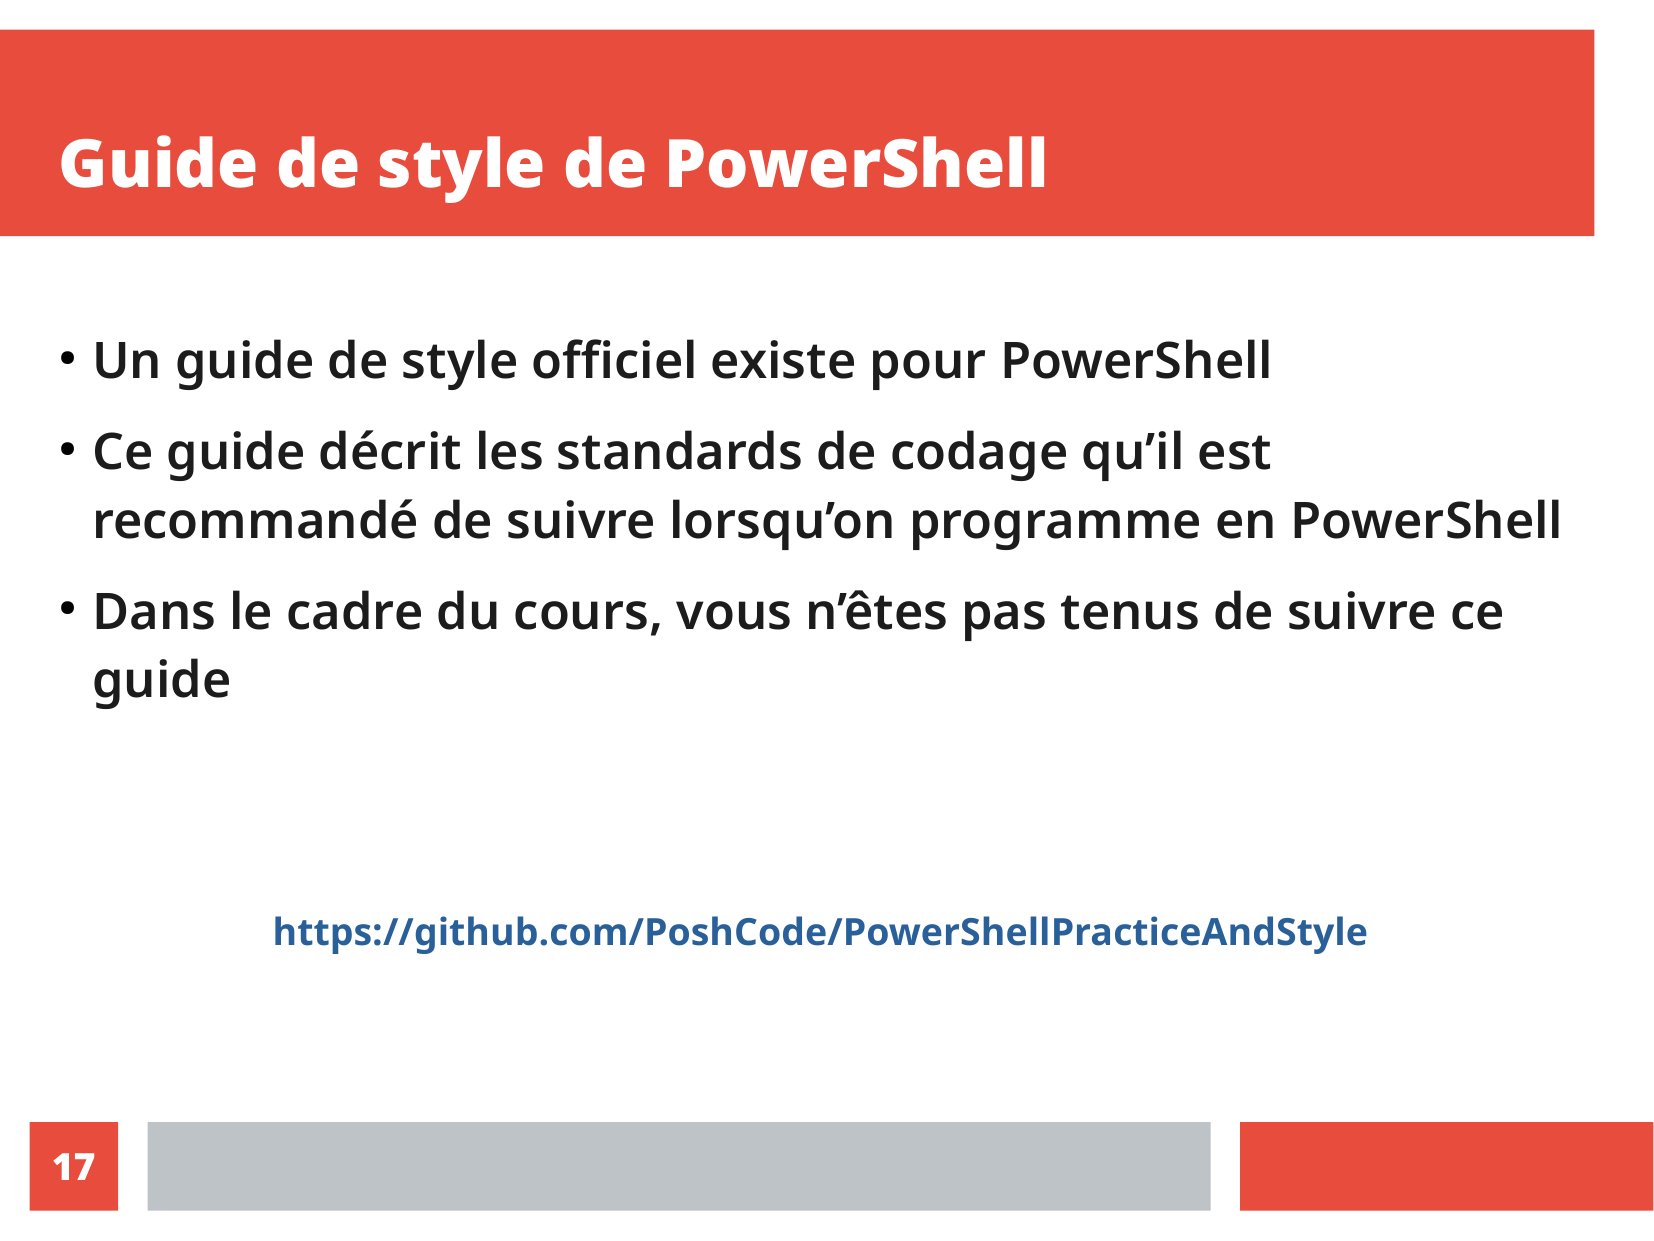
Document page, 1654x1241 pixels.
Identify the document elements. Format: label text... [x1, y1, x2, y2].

list Un guide de style officiel existe pour PowerShell Ce guide décrit les standards de codage qu’il est recommandé de suivre lorsqu’on programme en PowerShell Dans le cadre du cours, vous n’êtes pas tenus de suivre ce guide [59, 324, 1565, 780]
title Guide de style de PowerShell [59, 59, 1595, 207]
text_box https://github.com/PoshCode/PowerShellPracticeAndStyle [153, 897, 1489, 956]
